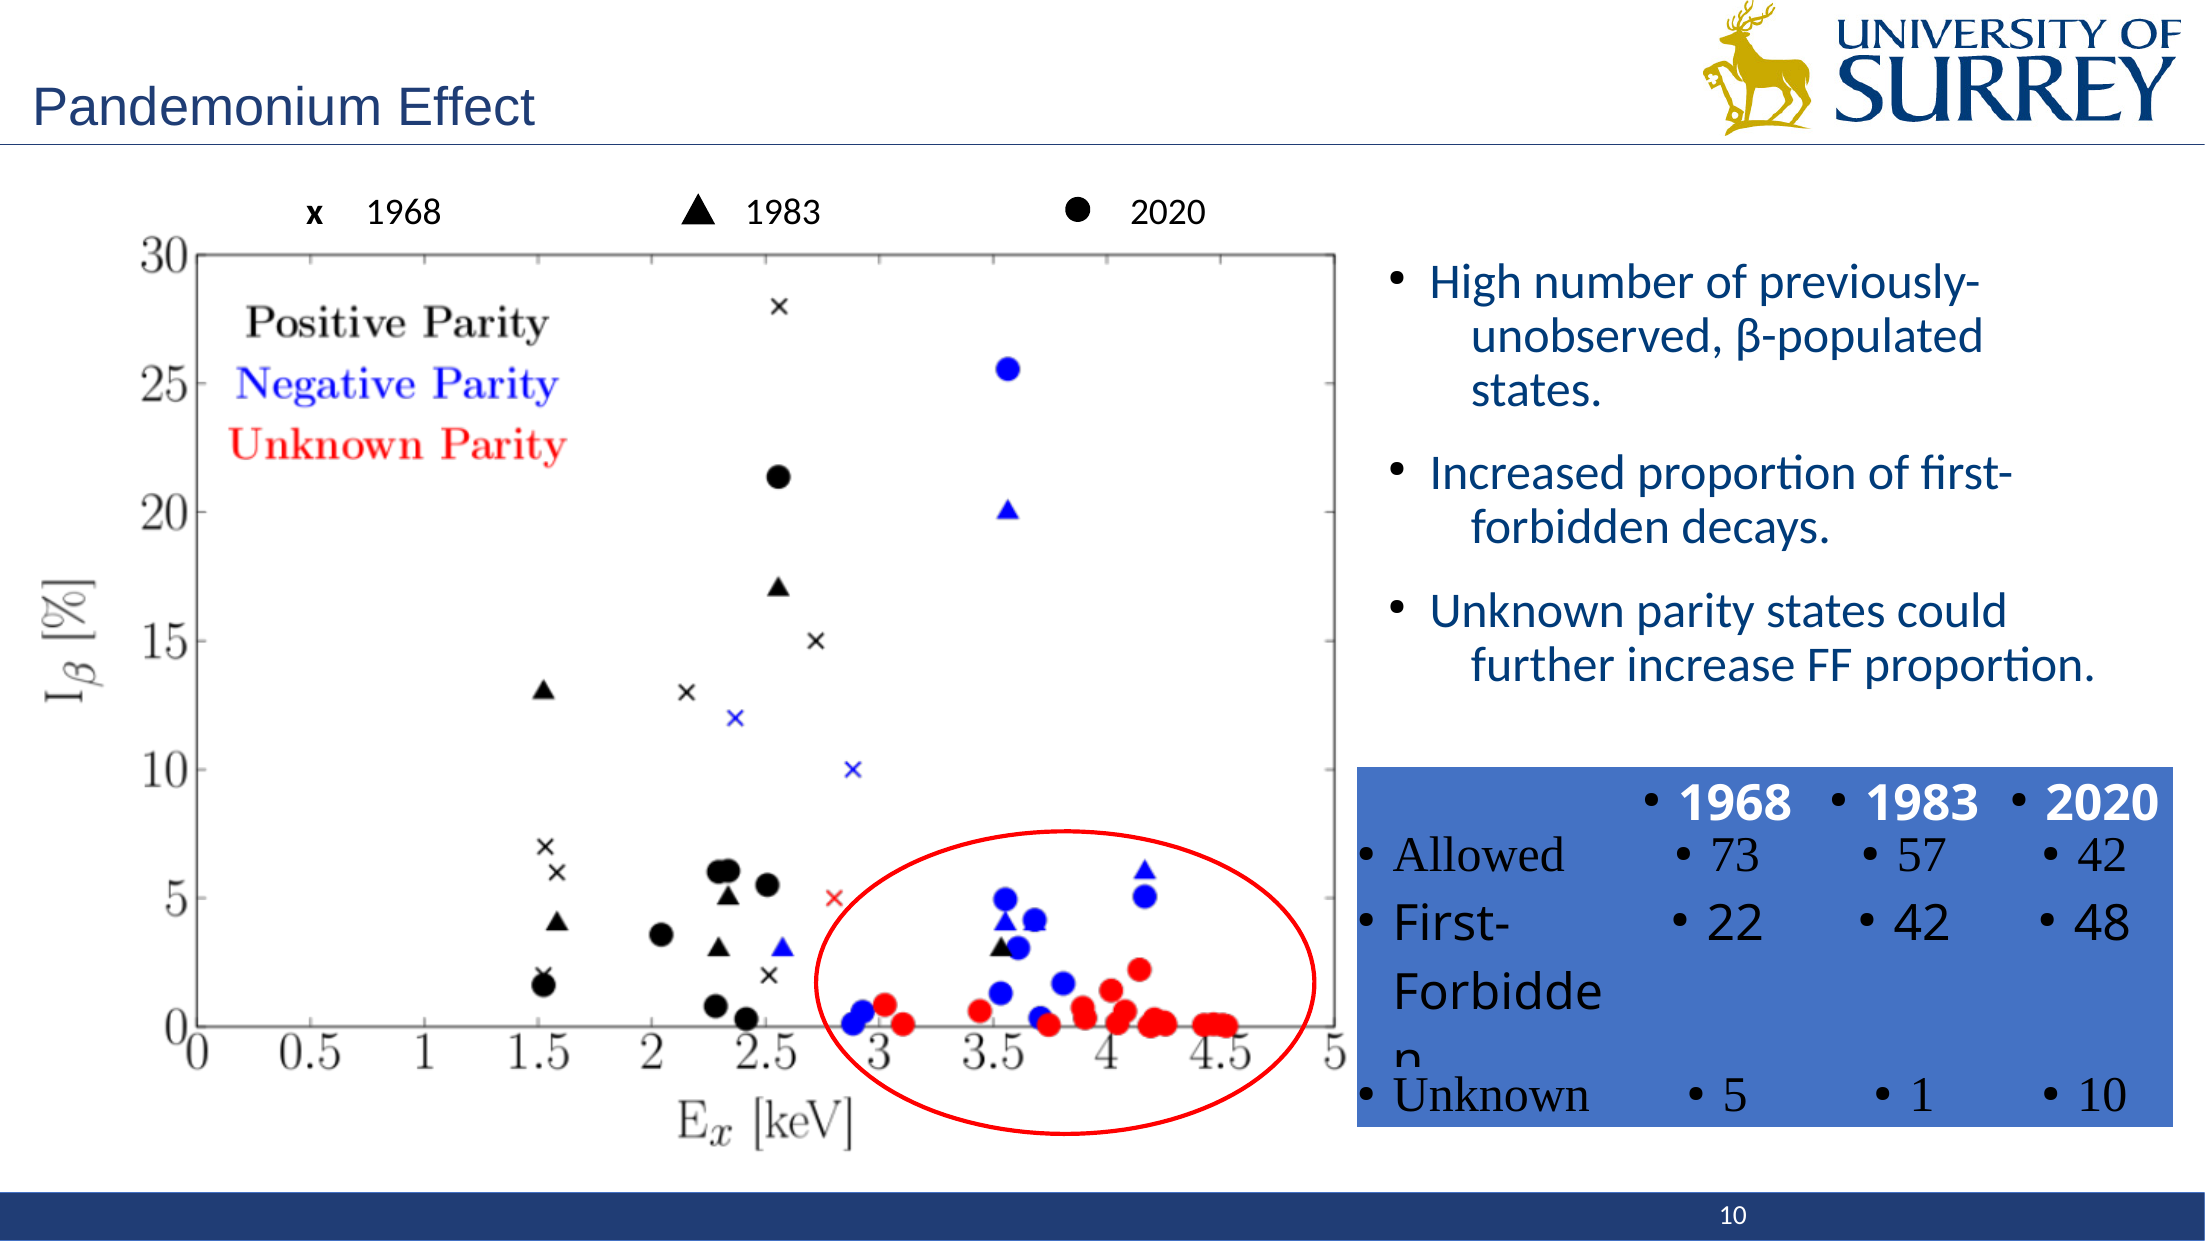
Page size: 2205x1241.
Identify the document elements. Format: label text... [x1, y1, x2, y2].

table_cell 57 [1813, 827, 1996, 887]
table_cell 22 [1622, 887, 1813, 1067]
table_header 2020 [1996, 767, 2173, 827]
table_header 1968 [1622, 767, 1813, 827]
table_header [1357, 767, 1622, 827]
text_box Pandemonium Effect [17, 68, 556, 147]
text_box [682, 195, 714, 224]
text_box [1066, 197, 1090, 221]
text_box x 1968 [291, 179, 551, 240]
table_cell 5 [1622, 1067, 1813, 1127]
table_cell 1 [1813, 1067, 1996, 1127]
table_cell First-Forbidden [1357, 887, 1622, 1067]
table_cell 73 [1622, 827, 1813, 887]
text_box 1983 [729, 179, 894, 240]
table_cell Unknown [1357, 1067, 1622, 1127]
text_box 2020 [1114, 179, 1287, 240]
text_box High number of previously-unobserved, β-populated states. Increased proportion of first-forbidden decays. Unknown parity states could further increase FF proportion. [1388, 255, 2126, 685]
table_cell 42 [1996, 827, 2173, 887]
text_box [1703, 1180, 2200, 1241]
table_cell 48 [1996, 887, 2173, 1067]
table_header 1983 [1813, 767, 1996, 827]
table_cell 42 [1813, 887, 1996, 1067]
table_cell Allowed [1357, 827, 1622, 887]
picture [0, 224, 1358, 1172]
table_cell 10 [1996, 1067, 2173, 1127]
